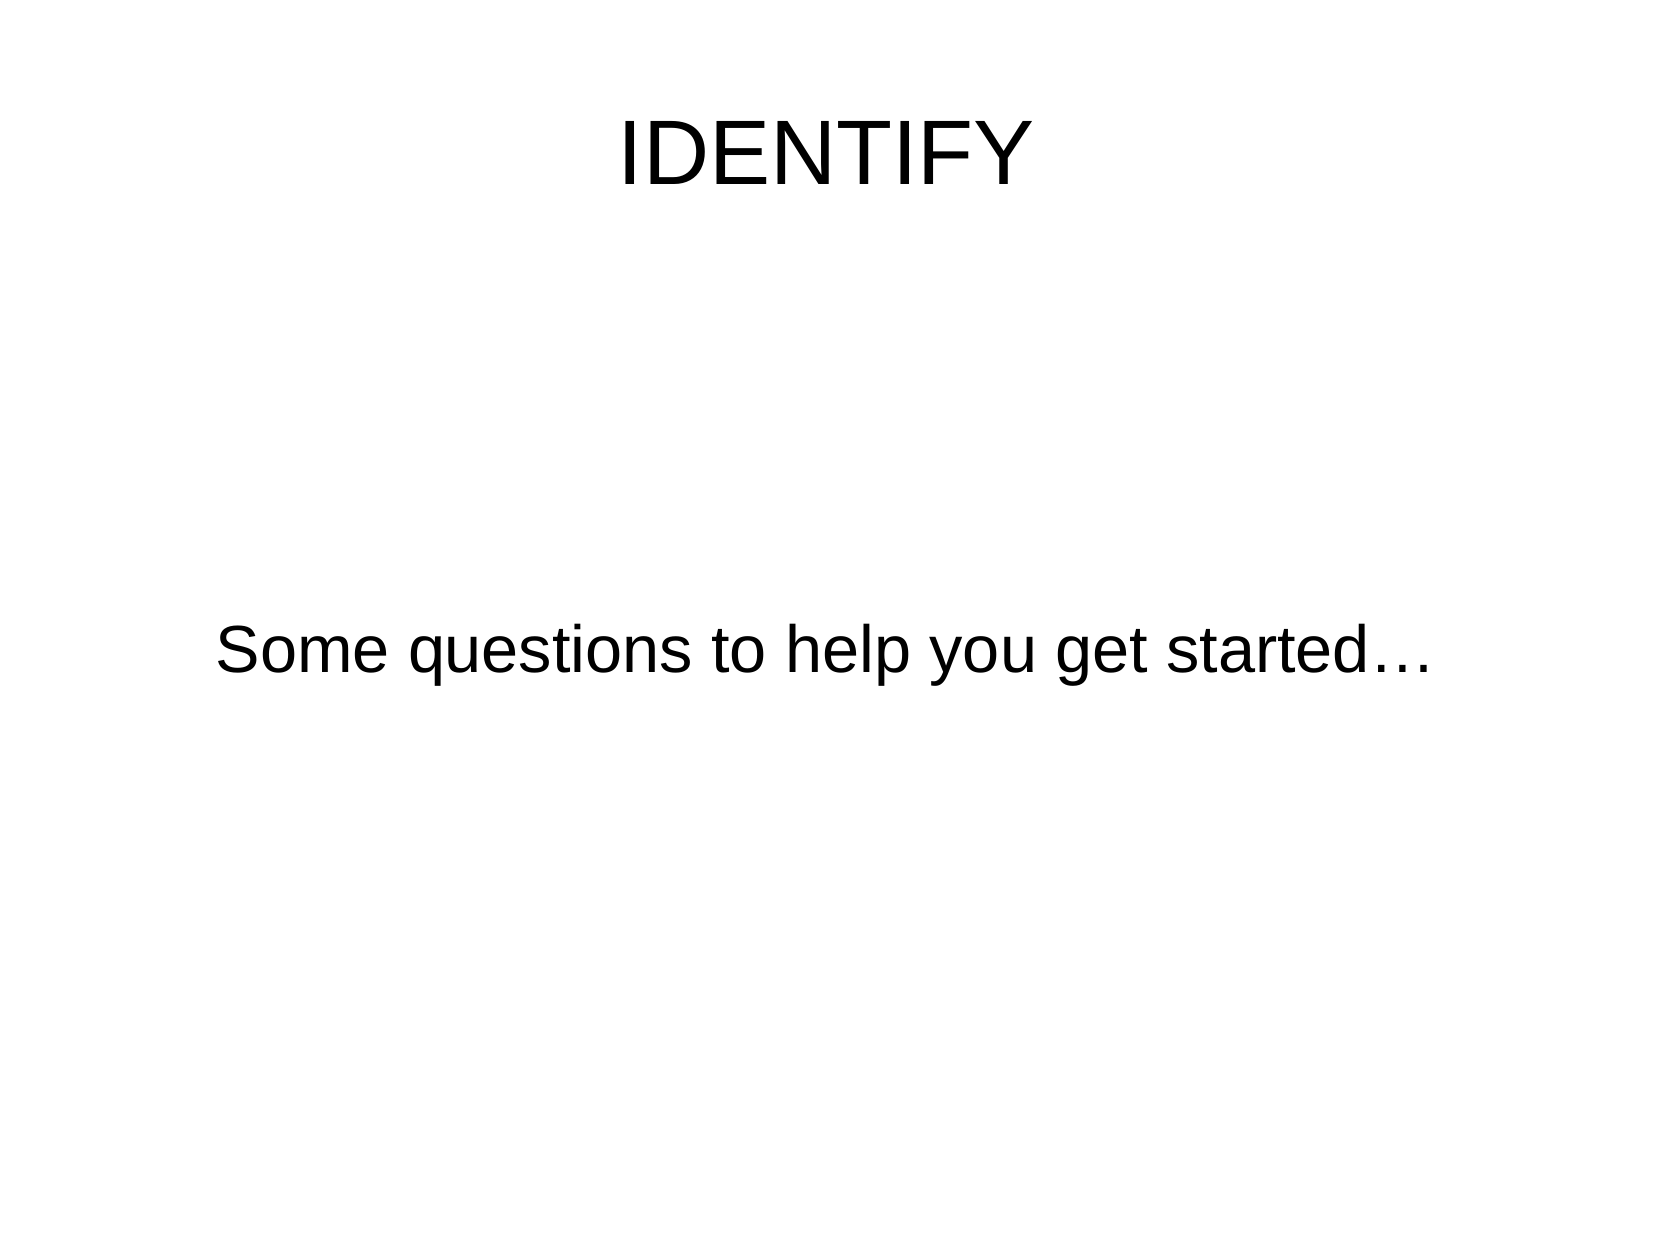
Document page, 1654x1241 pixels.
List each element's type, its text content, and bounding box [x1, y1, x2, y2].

title IDENTIFY [82, 49, 1571, 257]
subtitle Some questions to help you get started… [82, 290, 1571, 1010]
